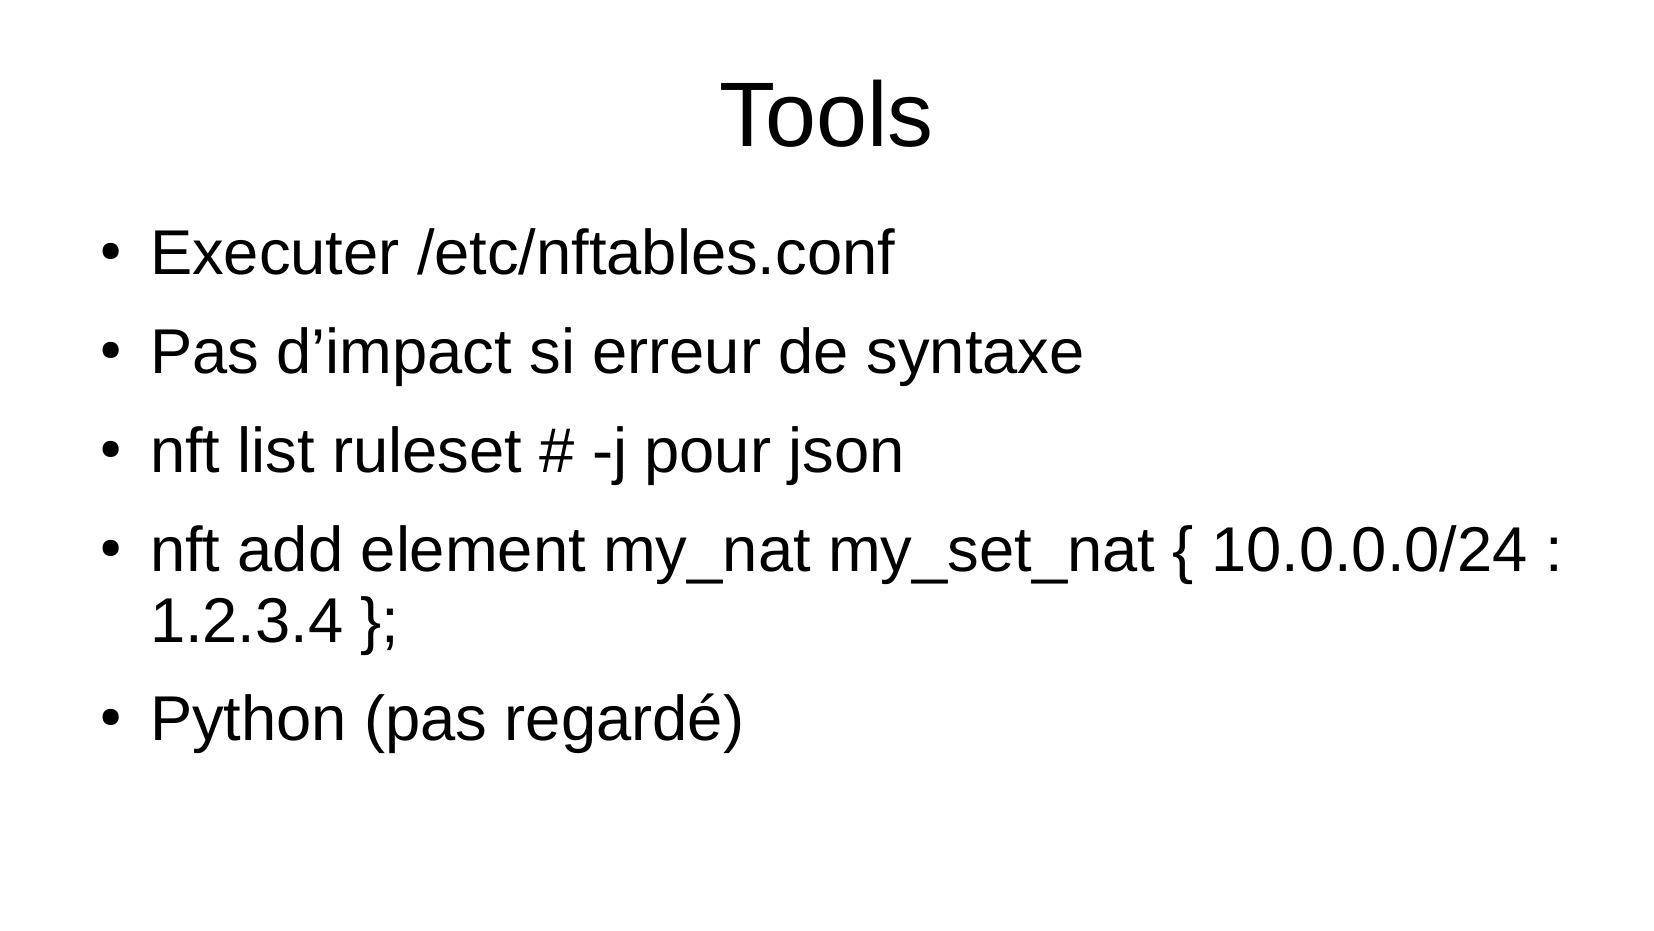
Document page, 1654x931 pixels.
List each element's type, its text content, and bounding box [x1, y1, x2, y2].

title Tools [82, 37, 1571, 193]
list Executer /etc/nftables.conf Pas d’impact si erreur de syntaxe nft list ruleset # -j pour json nft add element my_nat my_set_nat { 10.0.0.0/24 : 1.2.3.4 }; Python (pas regardé) [82, 217, 1571, 758]
